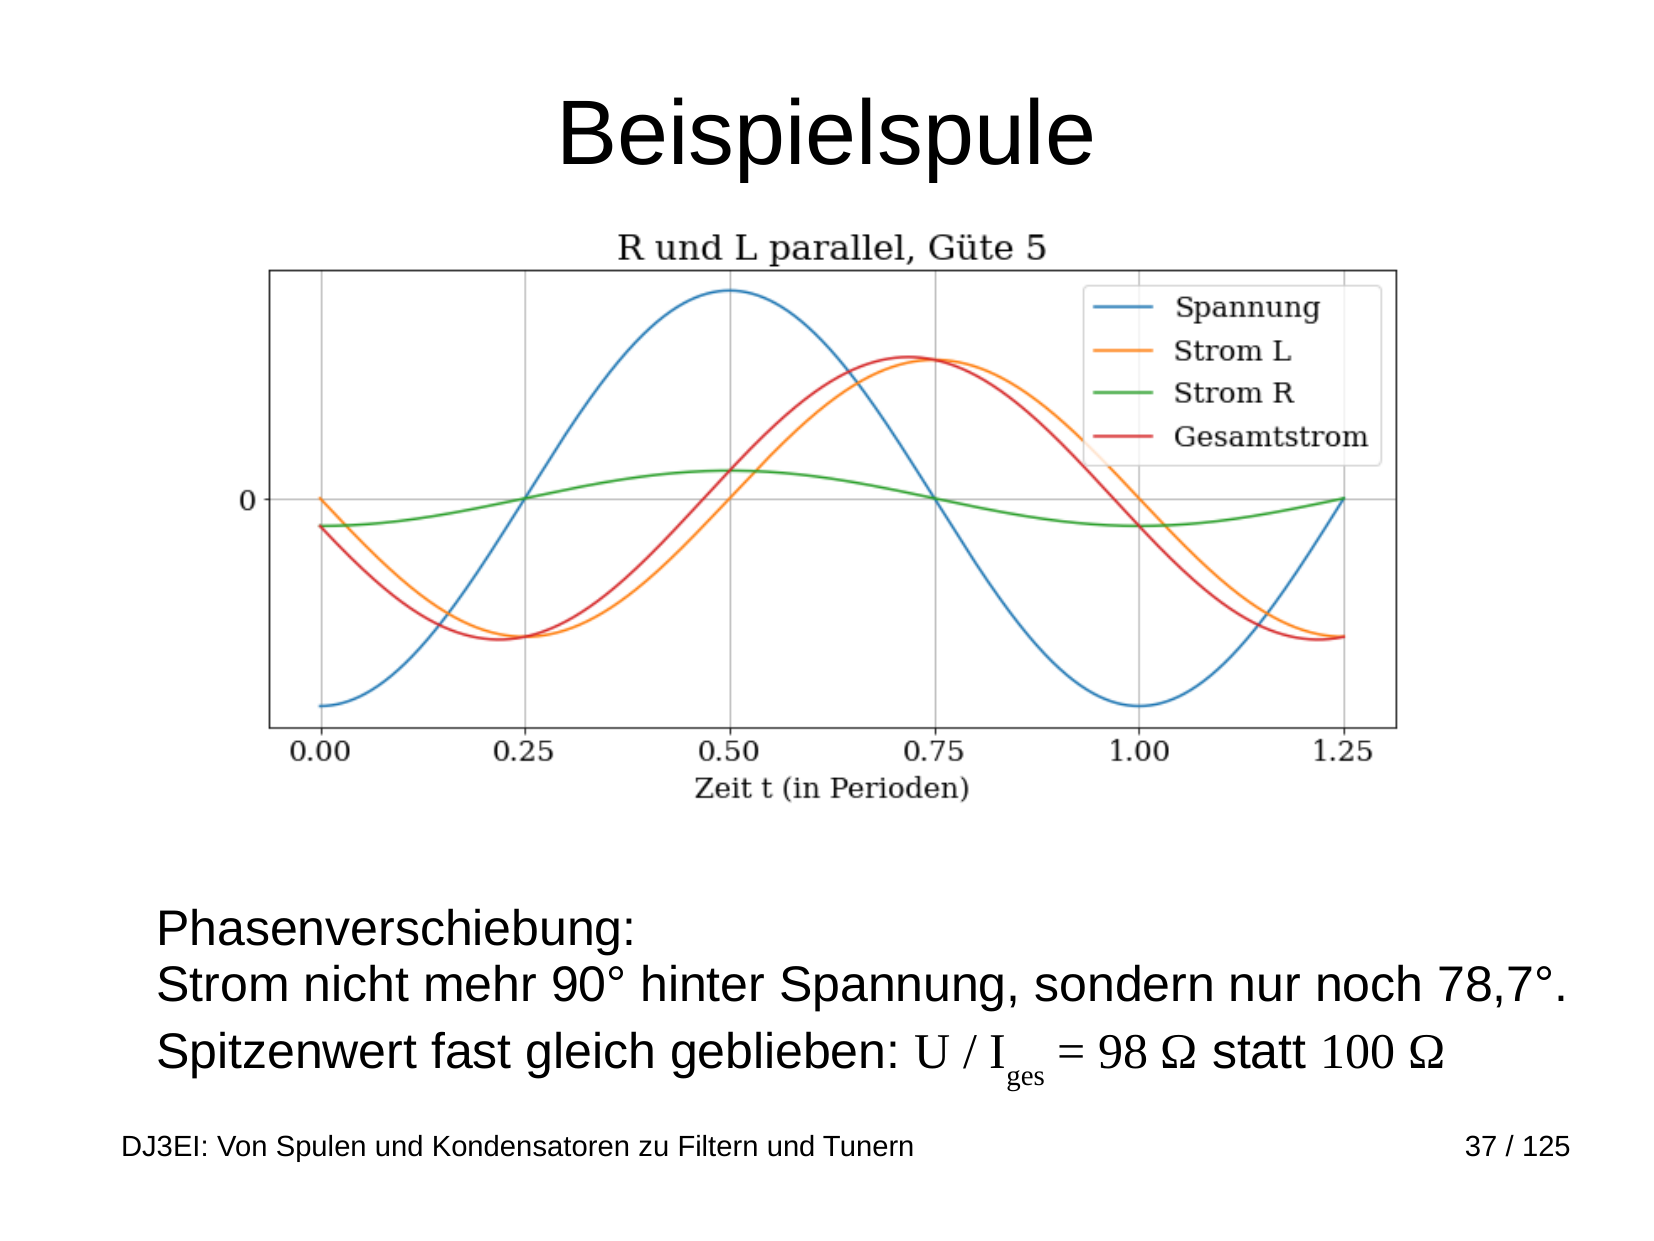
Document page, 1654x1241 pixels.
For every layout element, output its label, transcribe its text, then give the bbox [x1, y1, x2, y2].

picture [227, 223, 1406, 815]
text_box Phasenverschiebung: Strom nicht mehr 90° hinter Spannung, sondern nur noch 78,7°. Spitzenwert fast gleich geblieben: U / Iges = 98 Ω statt 100 Ω [141, 893, 1595, 1155]
title Beispielspule [82, 29, 1571, 237]
